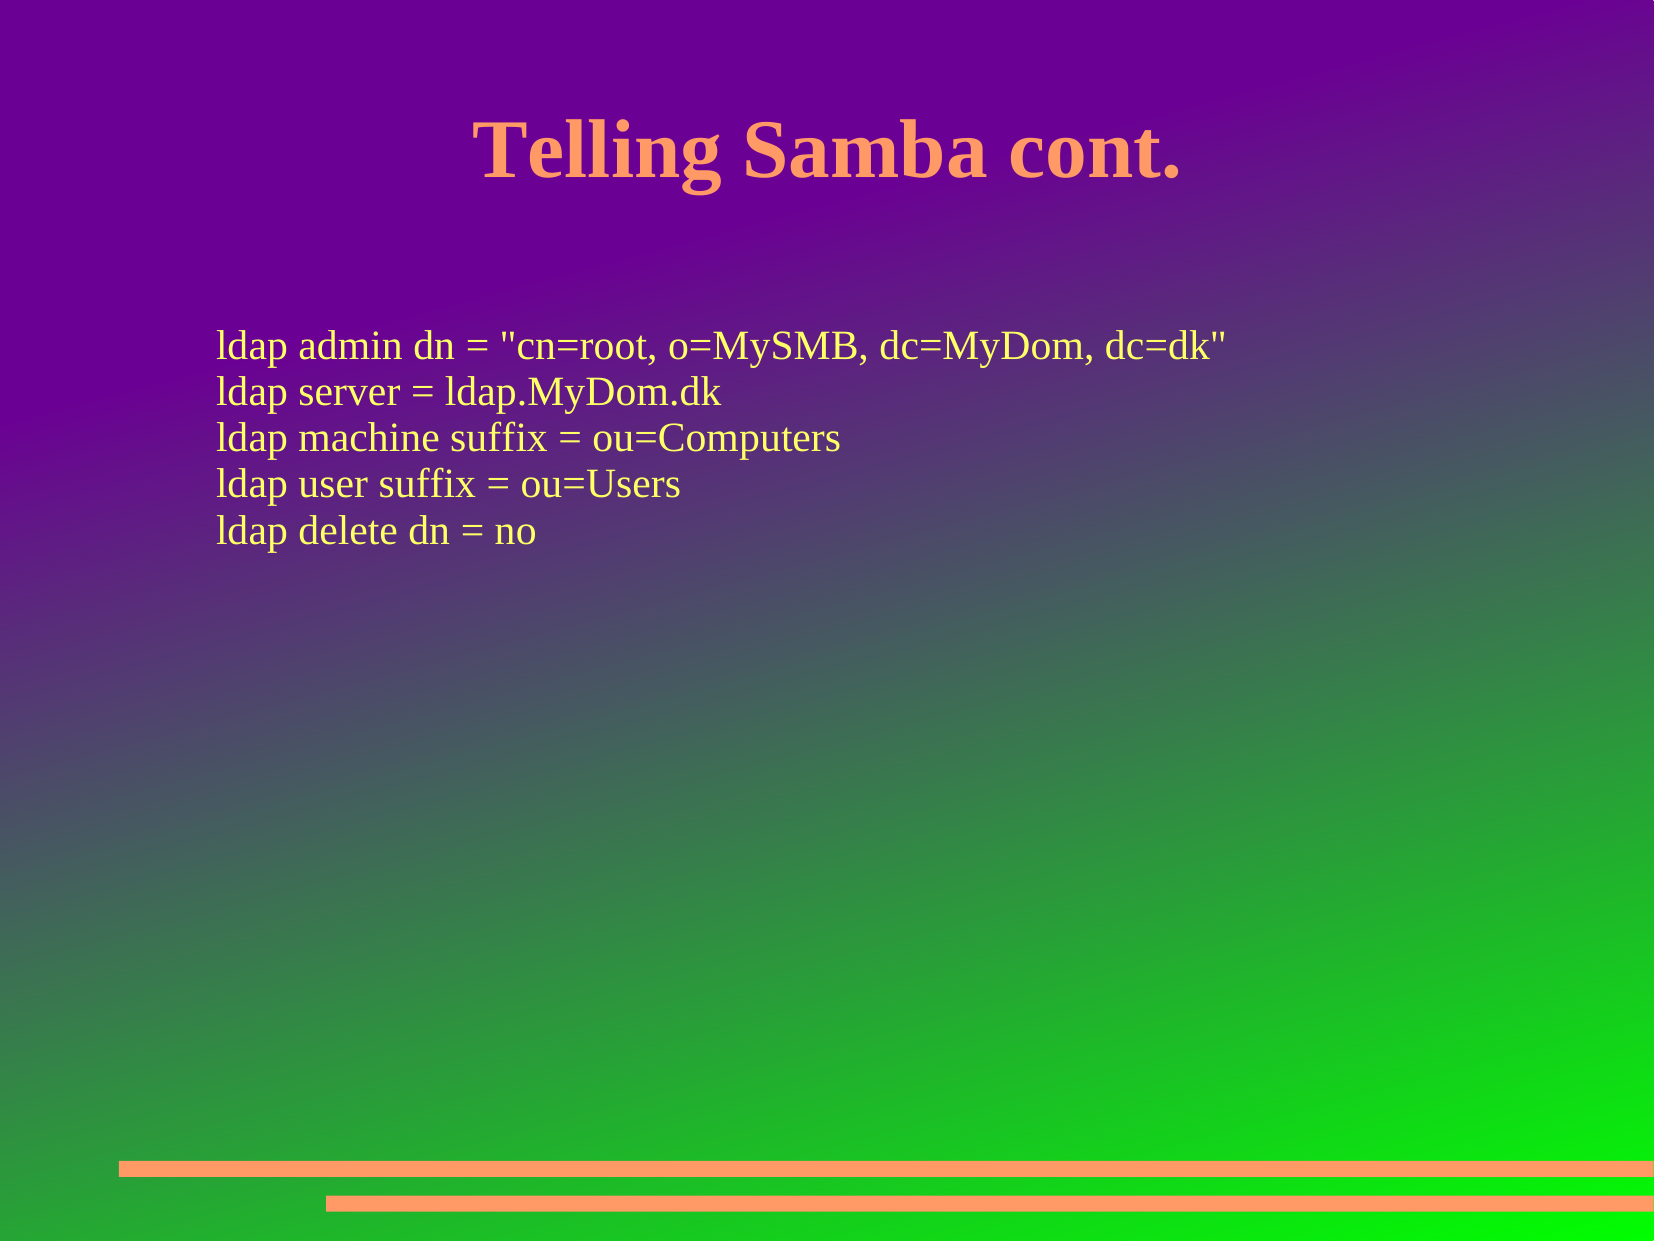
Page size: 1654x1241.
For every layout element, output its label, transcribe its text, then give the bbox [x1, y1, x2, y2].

title Telling Samba cont. [121, 46, 1534, 254]
list ldap admin dn = "cn=root, o=MySMB, dc=MyDom, dc=dk" ldap server = ldap.MyDom.dk ldap machine suffix = ou=Computers ldap user suffix = ou=Users ldap delete dn = no [121, 322, 1561, 1133]
